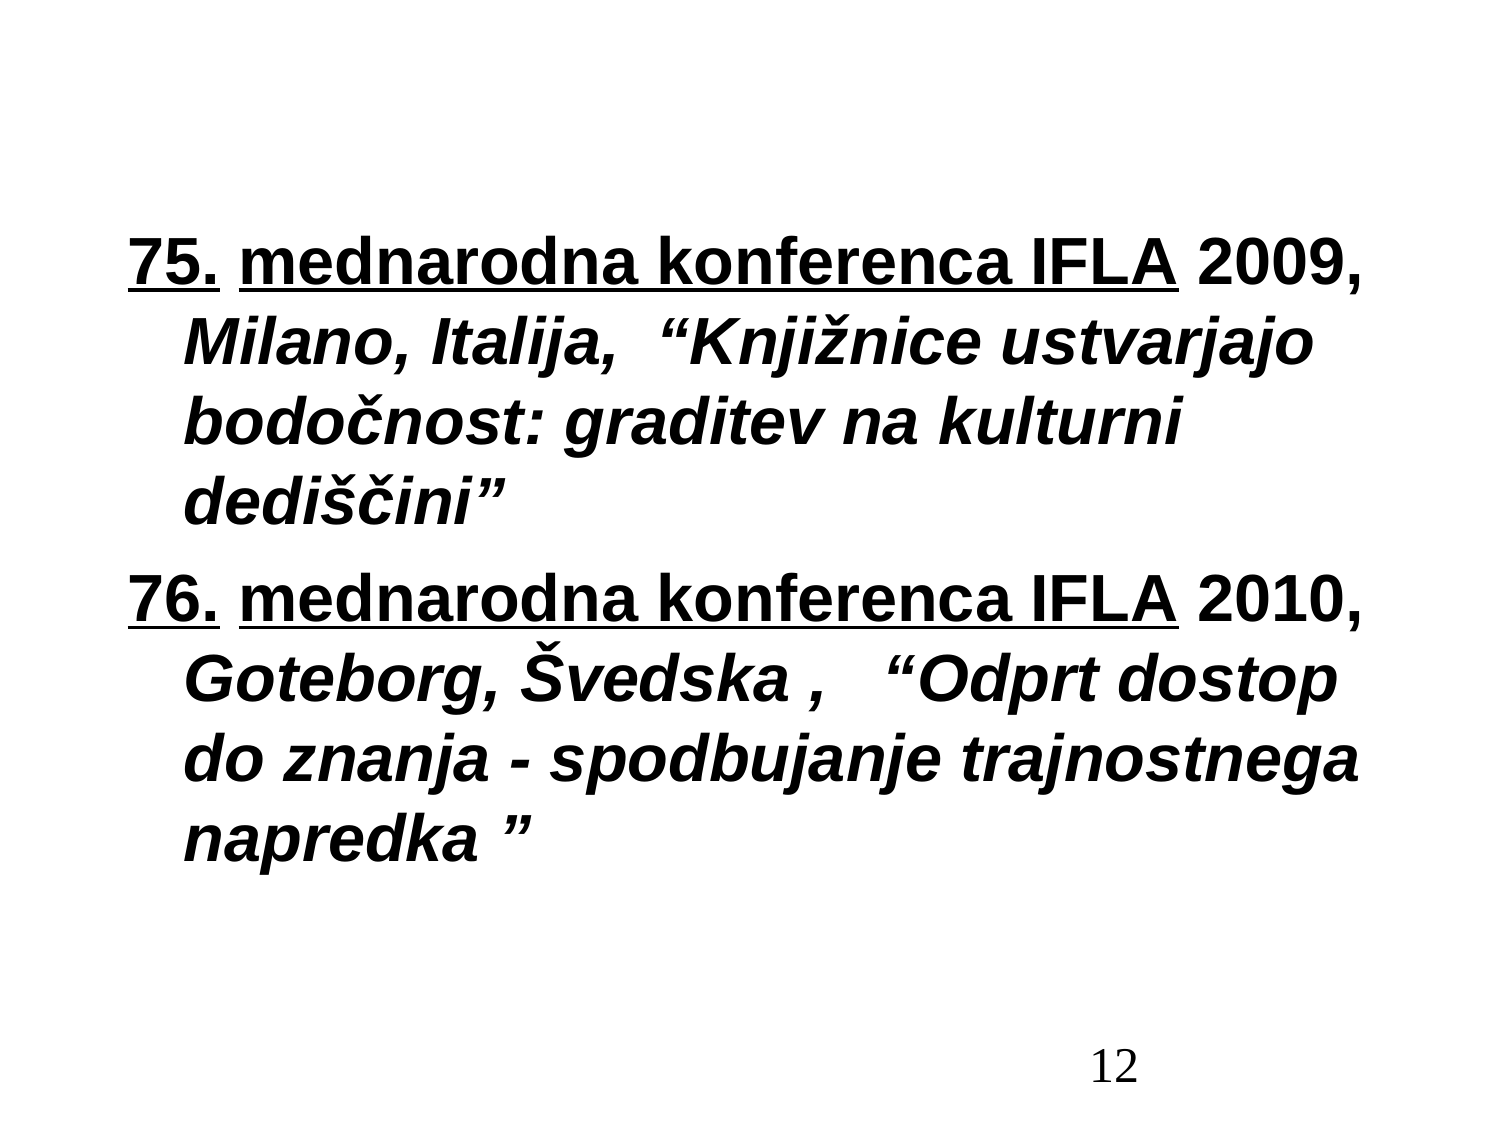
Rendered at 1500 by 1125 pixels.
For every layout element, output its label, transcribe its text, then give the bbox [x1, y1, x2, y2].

list 75. mednarodna konferenca IFLA 2009, Milano, Italija, “Knjižnice ustvarjajo bodočnost: graditev na kulturni dediščini” 76. mednarodna konferenca IFLA 2010, Goteborg, Švedska , “Odprt dostop do znanja - spodbujanje trajnostnega napredka ” [112, 113, 1388, 977]
